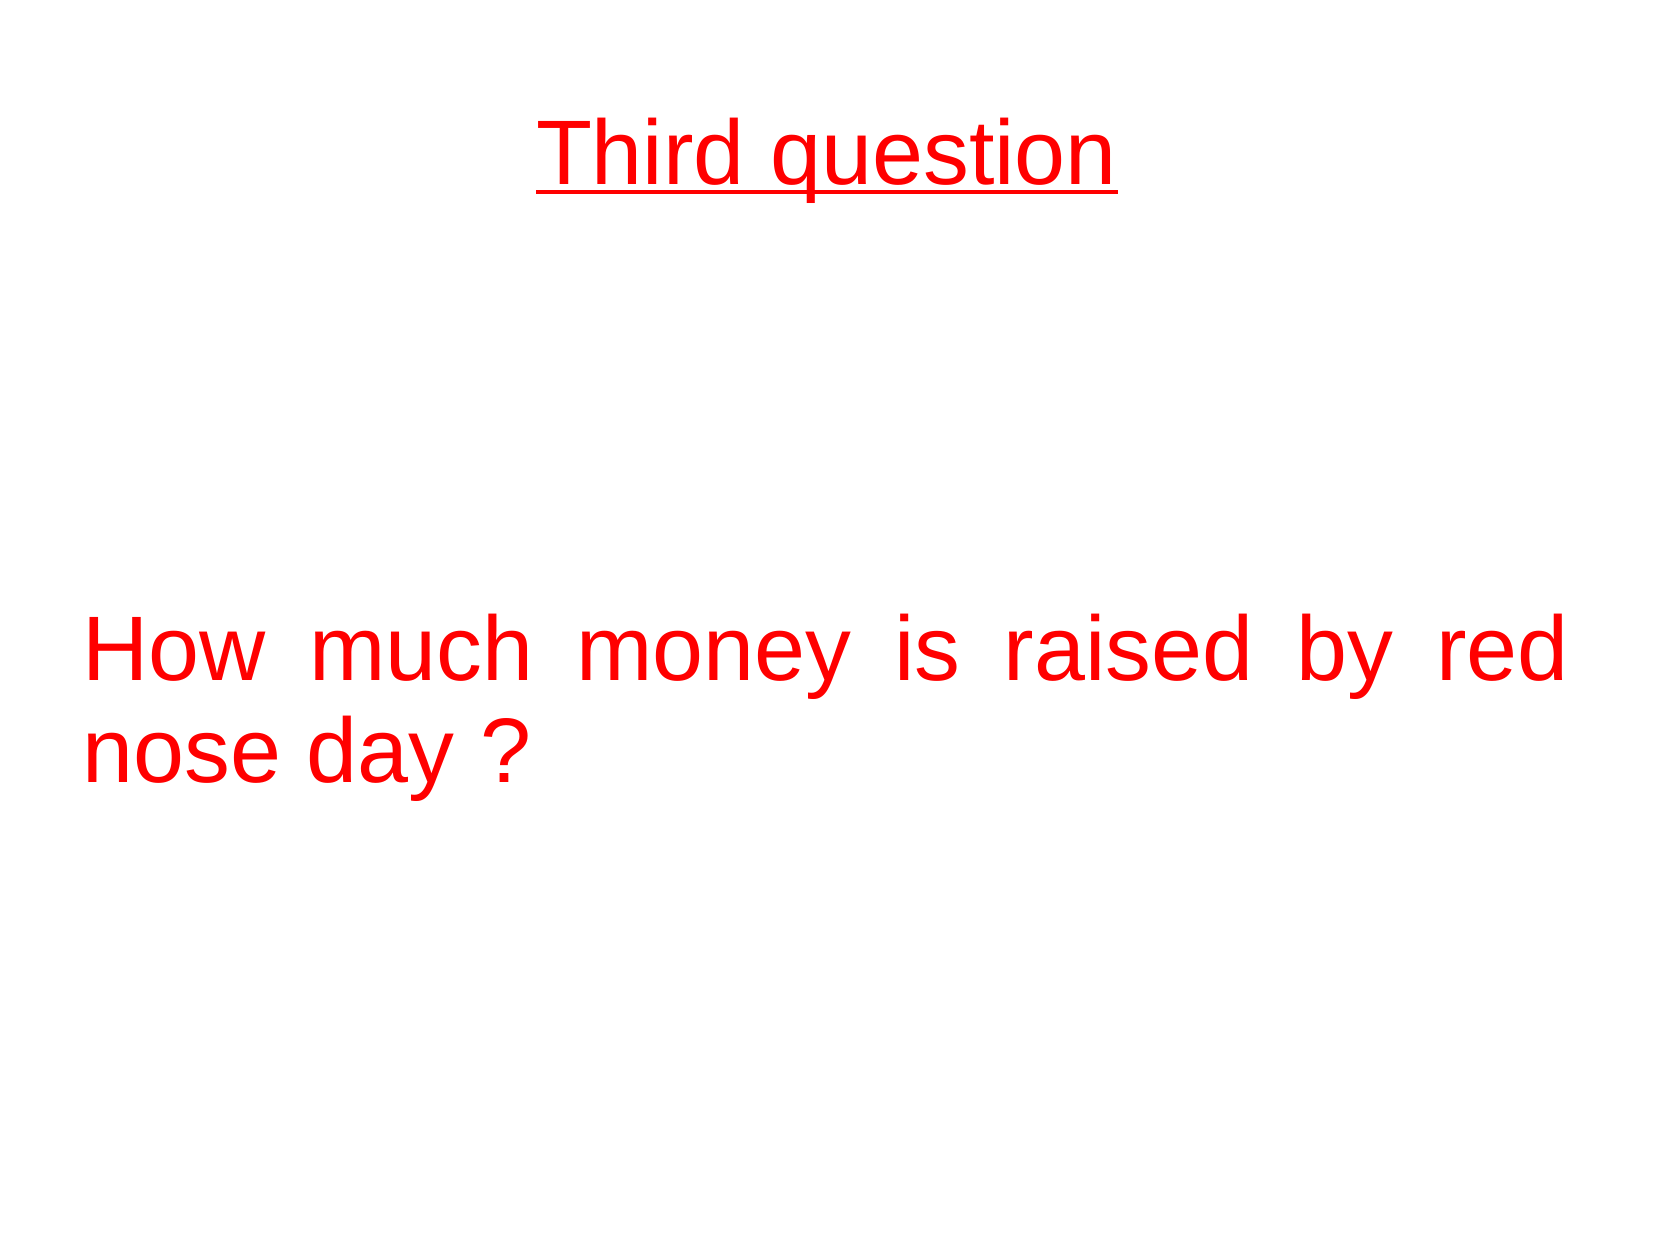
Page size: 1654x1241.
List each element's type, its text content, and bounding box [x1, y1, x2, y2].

subtitle How much money is raised by red nose day ? [82, 290, 1571, 1109]
title Third question [82, 49, 1571, 257]
